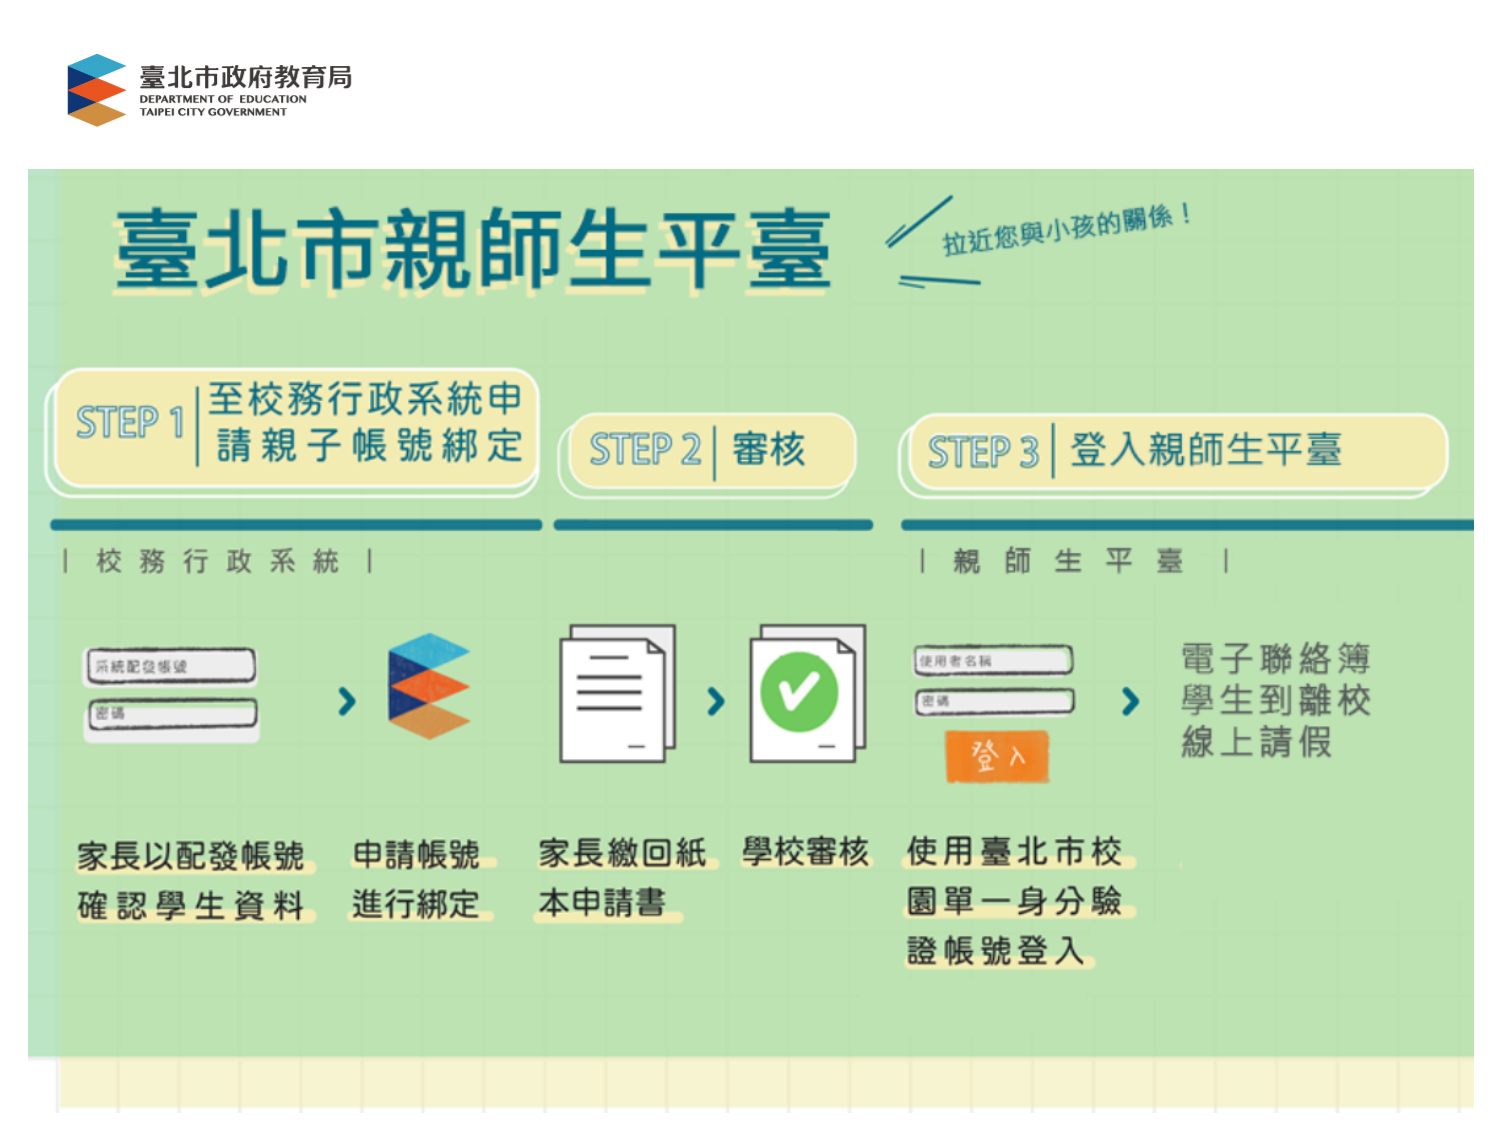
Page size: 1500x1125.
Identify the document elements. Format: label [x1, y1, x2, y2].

picture [28, 170, 1474, 1113]
